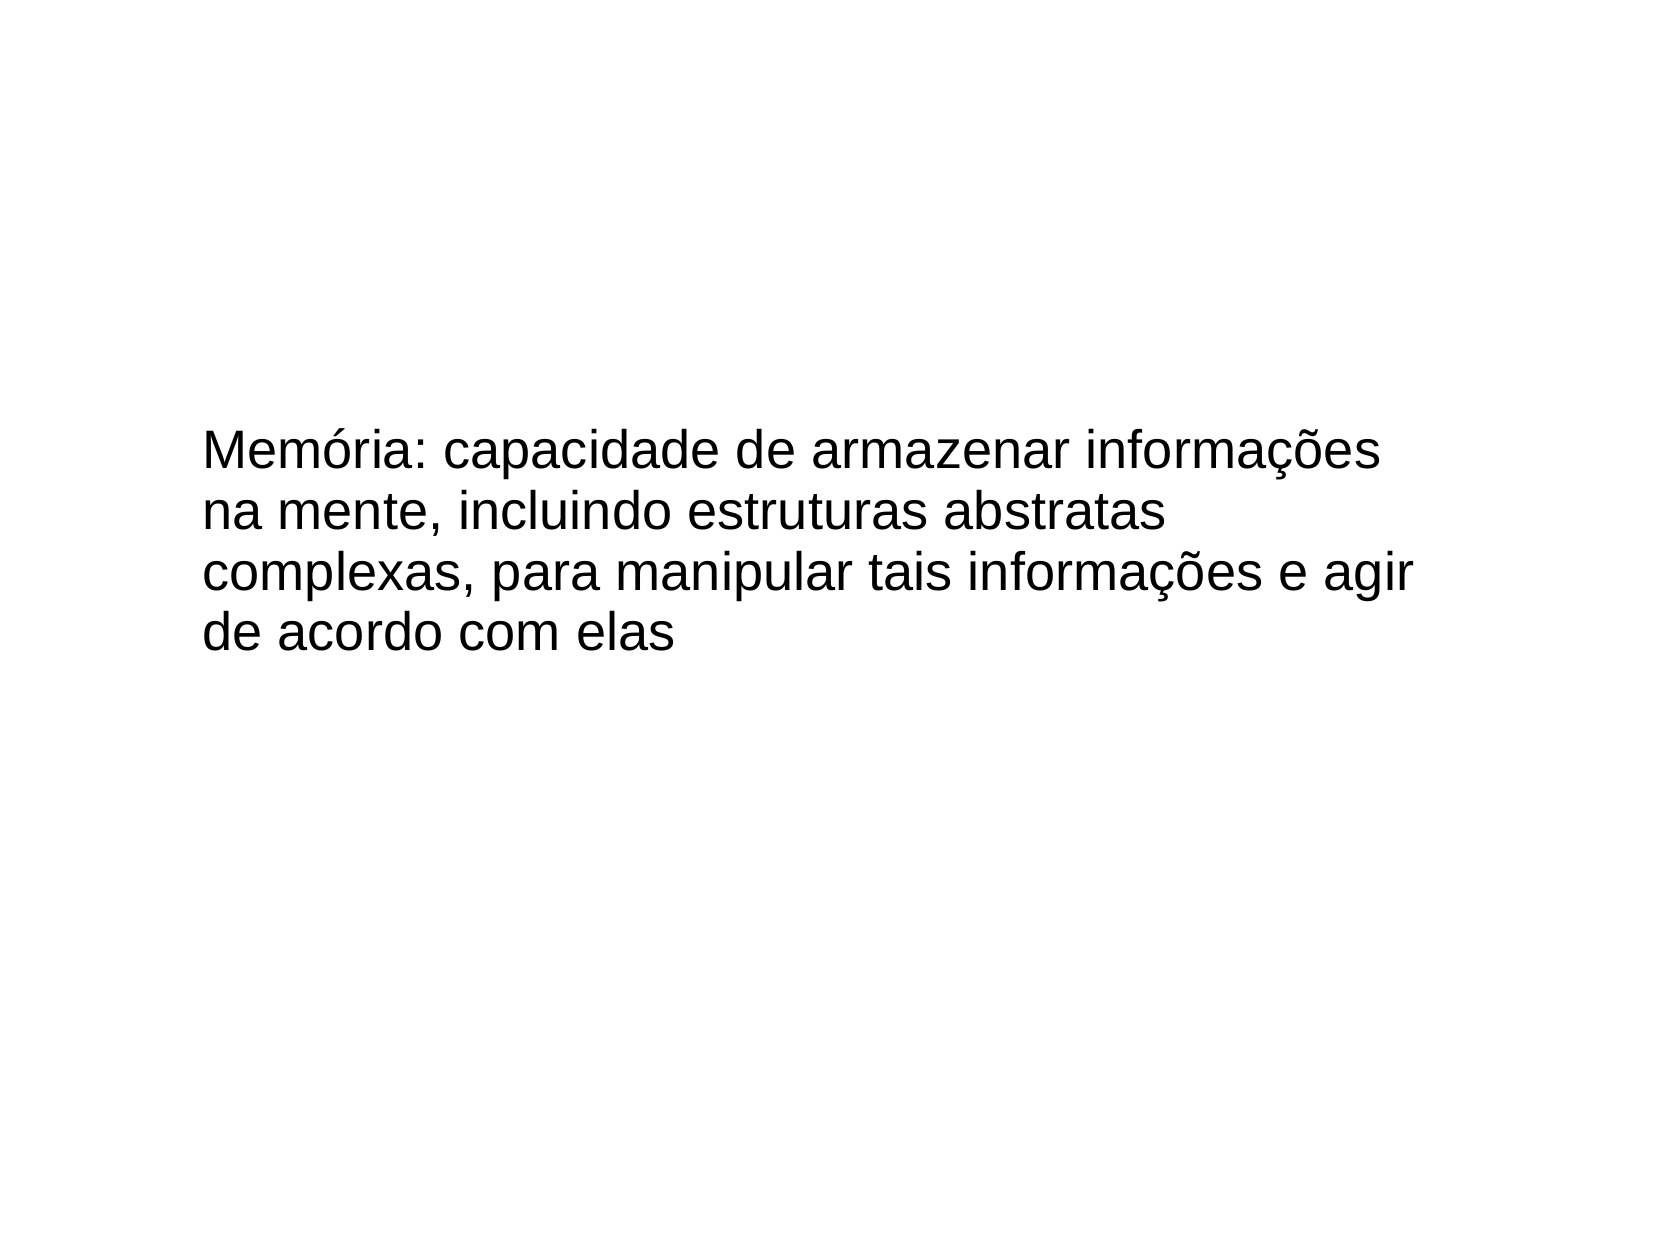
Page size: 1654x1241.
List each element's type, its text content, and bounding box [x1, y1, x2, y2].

text_box Memória: capacidade de armazenar informações na mente, incluindo estruturas abstratas complexas, para manipular tais informações e agir de acordo com elas [187, 412, 1463, 670]
